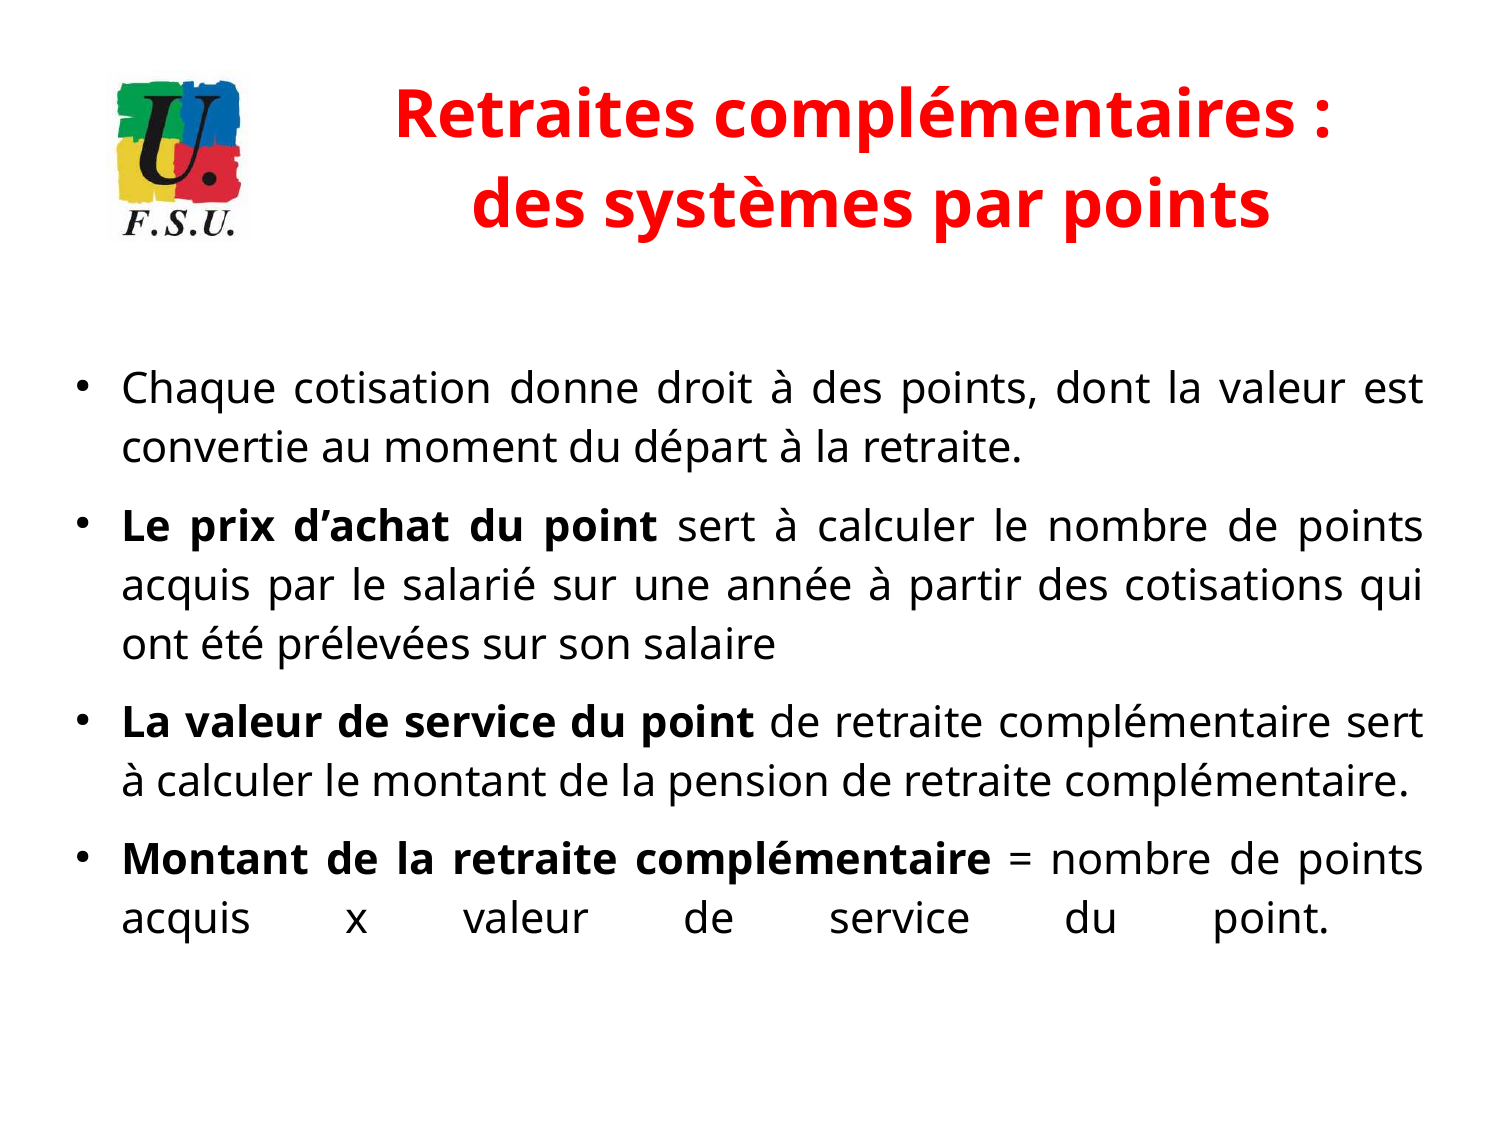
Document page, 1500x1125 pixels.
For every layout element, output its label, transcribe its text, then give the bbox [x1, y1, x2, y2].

picture [106, 70, 250, 242]
title Retraites complémentaires : des systèmes par points [318, 62, 1425, 251]
list Chaque cotisation donne droit à des points, dont la valeur est convertie au moment du départ à la retraite. Le prix d’achat du point sert à calculer le nombre de points acquis par le salarié sur une année à partir des cotisations qui ont été prélevées sur son salaire La valeur de service du point de retraite complémentaire sert à calculer le montant de la pension de retraite complémentaire. Montant de la retraite complémentaire = nombre de points acquis x valeur de service du point. [75, 357, 1425, 1011]
